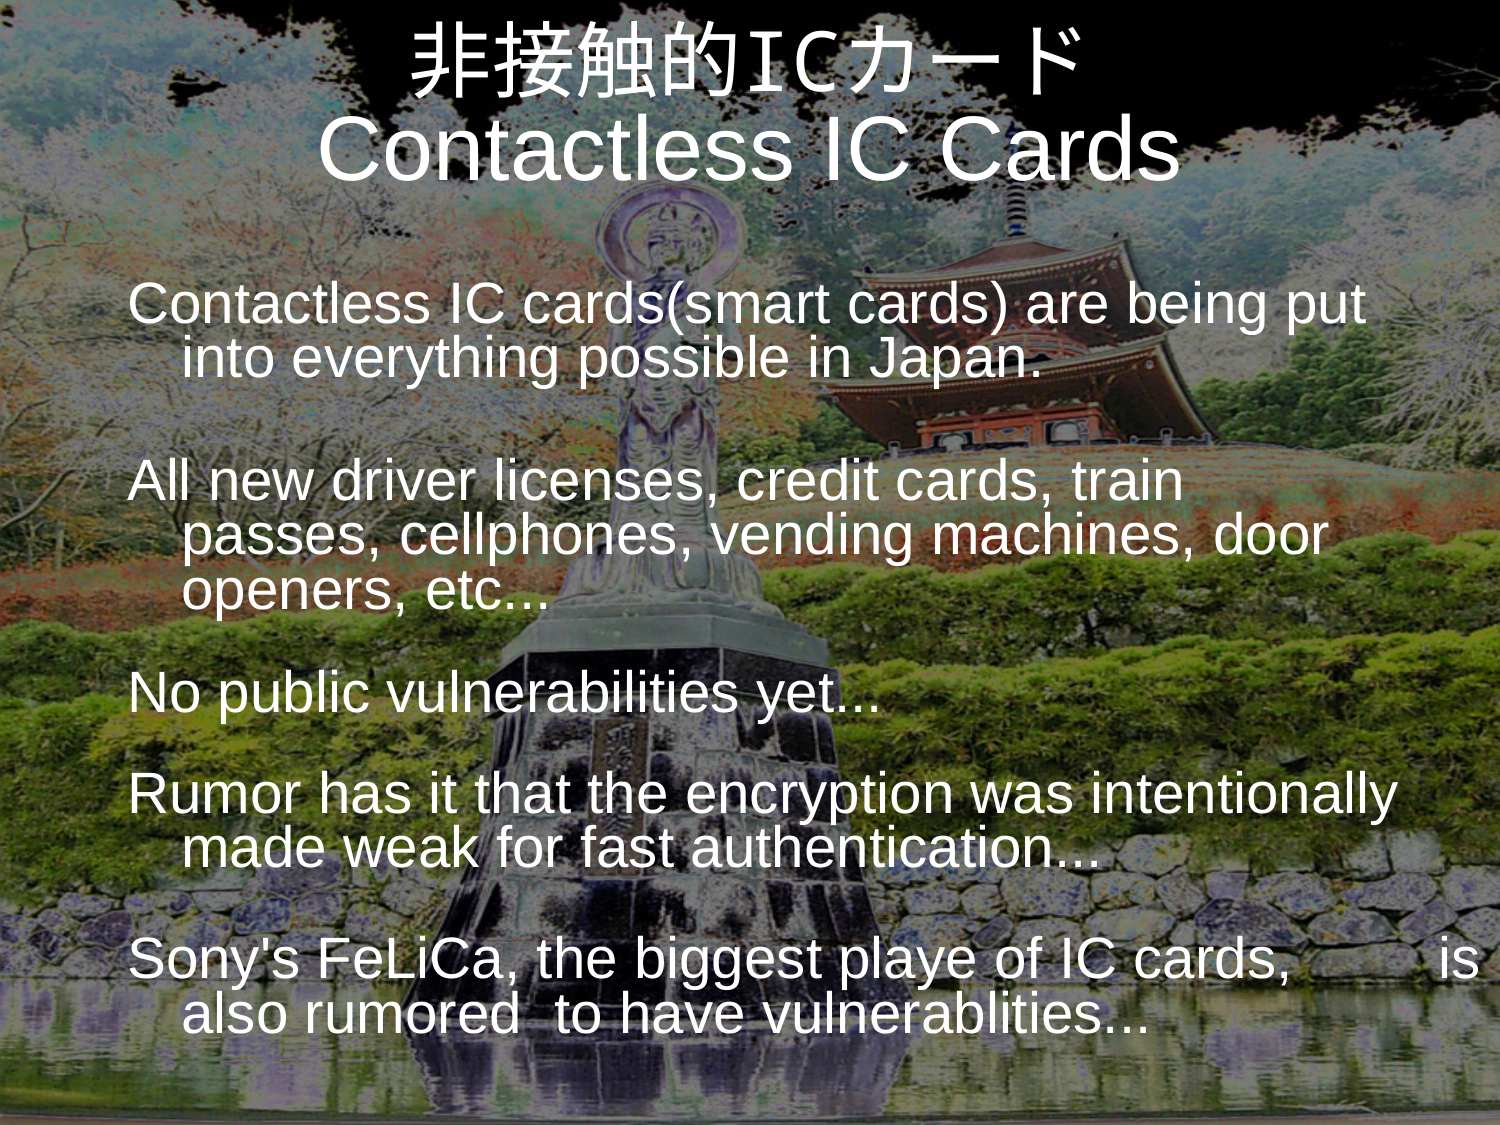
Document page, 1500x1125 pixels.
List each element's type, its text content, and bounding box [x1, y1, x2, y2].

text_box All new driver licenses, credit cards, train passes, cellphones, vending machines, door openers, etc... [112, 448, 1388, 646]
title Contactless IC Cards [112, 152, 1388, 247]
title 非接触的ICカード [112, 0, 1388, 152]
text_box Rumor has it that the encryption was intentionally made weak for fast authentication... [112, 761, 1447, 901]
text_box Sony's FeLiCa, the biggest playe of IC cards, is also rumored to have vulnerablities... [112, 927, 1500, 1066]
list Contactless IC cards(smart cards) are being put into everything possible in Japan. [112, 271, 1388, 411]
text_box No public vulnerabilities yet... [112, 661, 1388, 761]
picture [0, 0, 1500, 1125]
